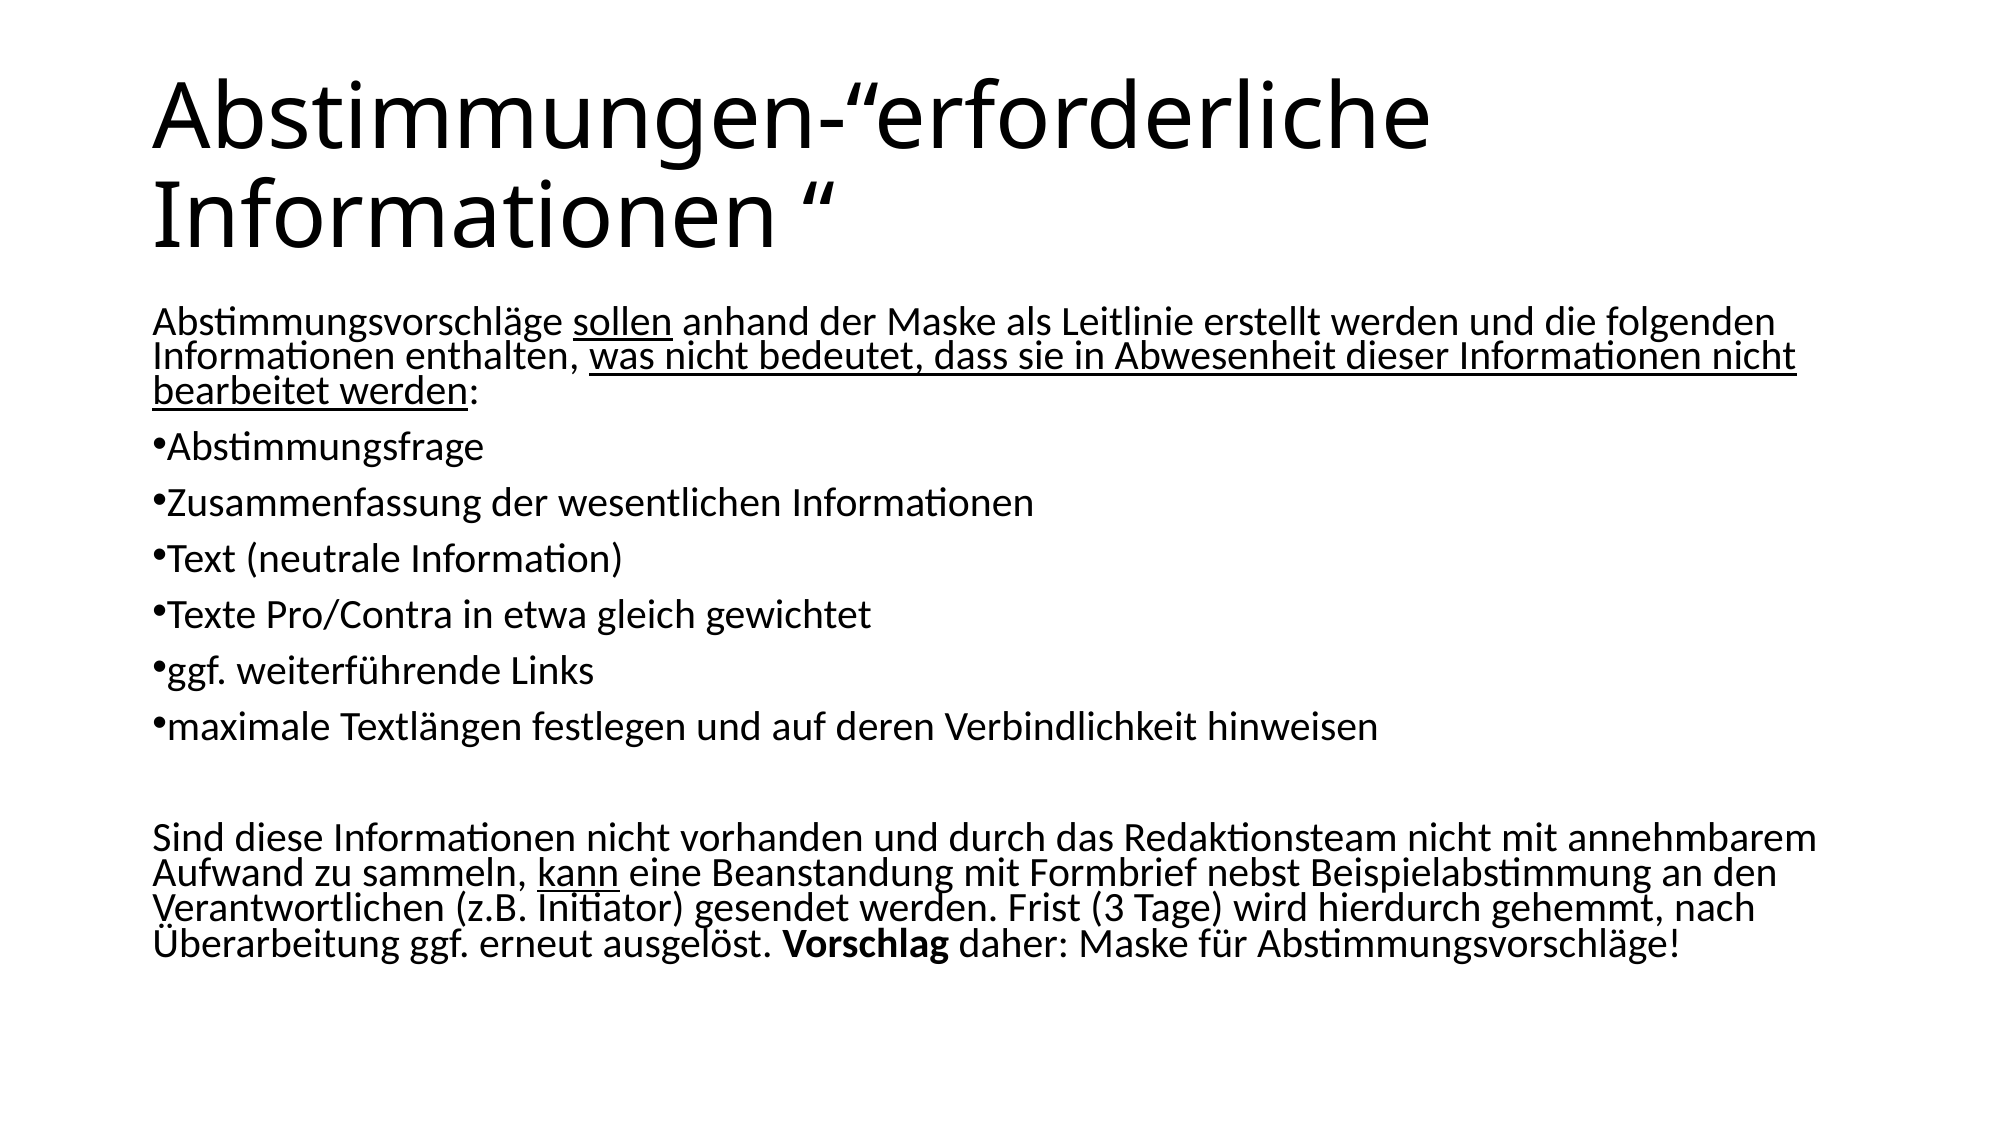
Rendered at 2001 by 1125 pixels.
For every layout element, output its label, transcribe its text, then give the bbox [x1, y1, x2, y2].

list Abstimmungsvorschläge sollen anhand der Maske als Leitlinie erstellt werden und die folgenden Informationen enthalten, was nicht bedeutet, dass sie in Abwesenheit dieser Informationen nicht bearbeitet werden: Abstimmungsfrage Zusammenfassung der wesentlichen Informationen Text (neutrale Information) Texte Pro/Contra in etwa gleich gewichtet ggf. weiterführende Links maximale Textlängen festlegen und auf deren Verbindlichkeit hinweisen Sind diese Informationen nicht vorhanden und durch das Redaktionsteam nicht mit annehmbarem Aufwand zu sammeln, kann eine Beanstandung mit Formbrief nebst Beispielabstimmung an den Verantwortlichen (z.B. Initiator) gesendet werden. Frist (3 Tage) wird hierdurch gehemmt, nach Überarbeitung ggf. erneut ausgelöst. Vorschlag daher: Maske für Abstimmungsvorschläge! [137, 299, 1863, 1014]
title Abstimmungen-“erforderliche Informationen “ [137, 59, 1924, 278]
